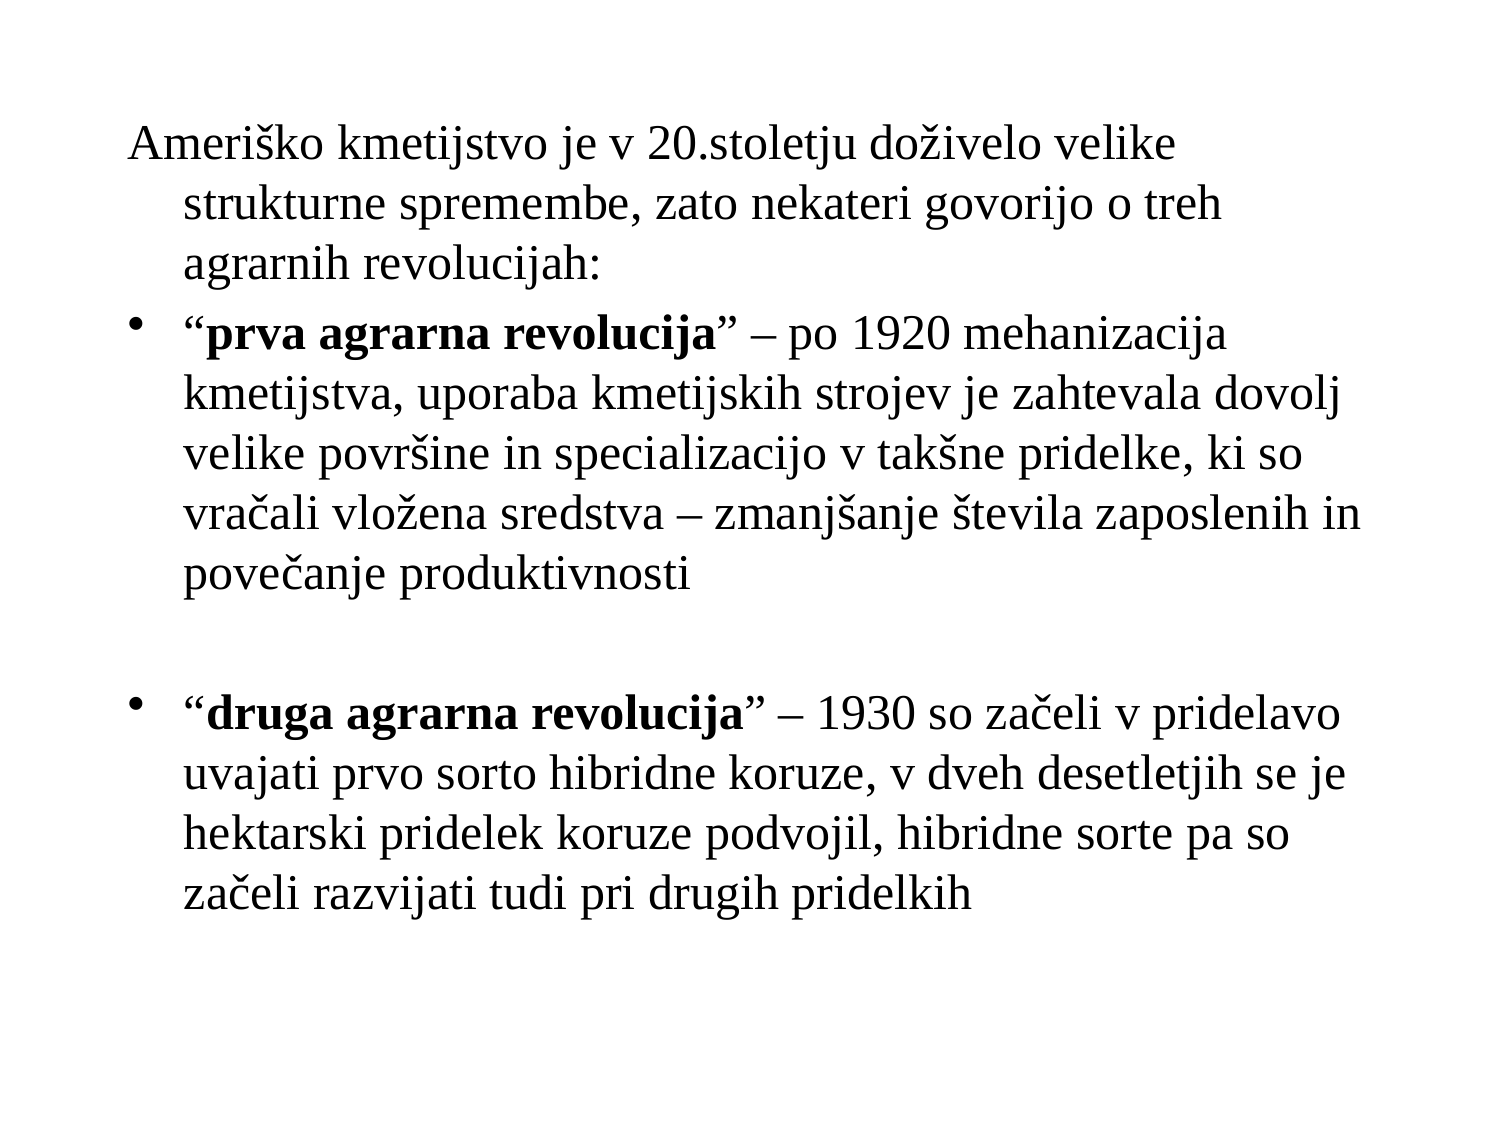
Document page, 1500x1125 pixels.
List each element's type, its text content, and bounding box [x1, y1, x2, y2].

list Ameriško kmetijstvo je v 20.stoletju doživelo velike strukturne spremembe, zato nekateri govorijo o treh agrarnih revolucijah: “prva agrarna revolucija” – po 1920 mehanizacija kmetijstva, uporaba kmetijskih strojev je zahtevala dovolj velike površine in specializacijo v takšne pridelke, ki so vračali vložena sredstva – zmanjšanje števila zaposlenih in povečanje produktivnosti “druga agrarna revolucija” – 1930 so začeli v pridelavo uvajati prvo sorto hibridne koruze, v dveh desetletjih se je hektarski pridelek koruze podvojil, hibridne sorte pa so začeli razvijati tudi pri drugih pridelkih [112, 101, 1388, 1000]
